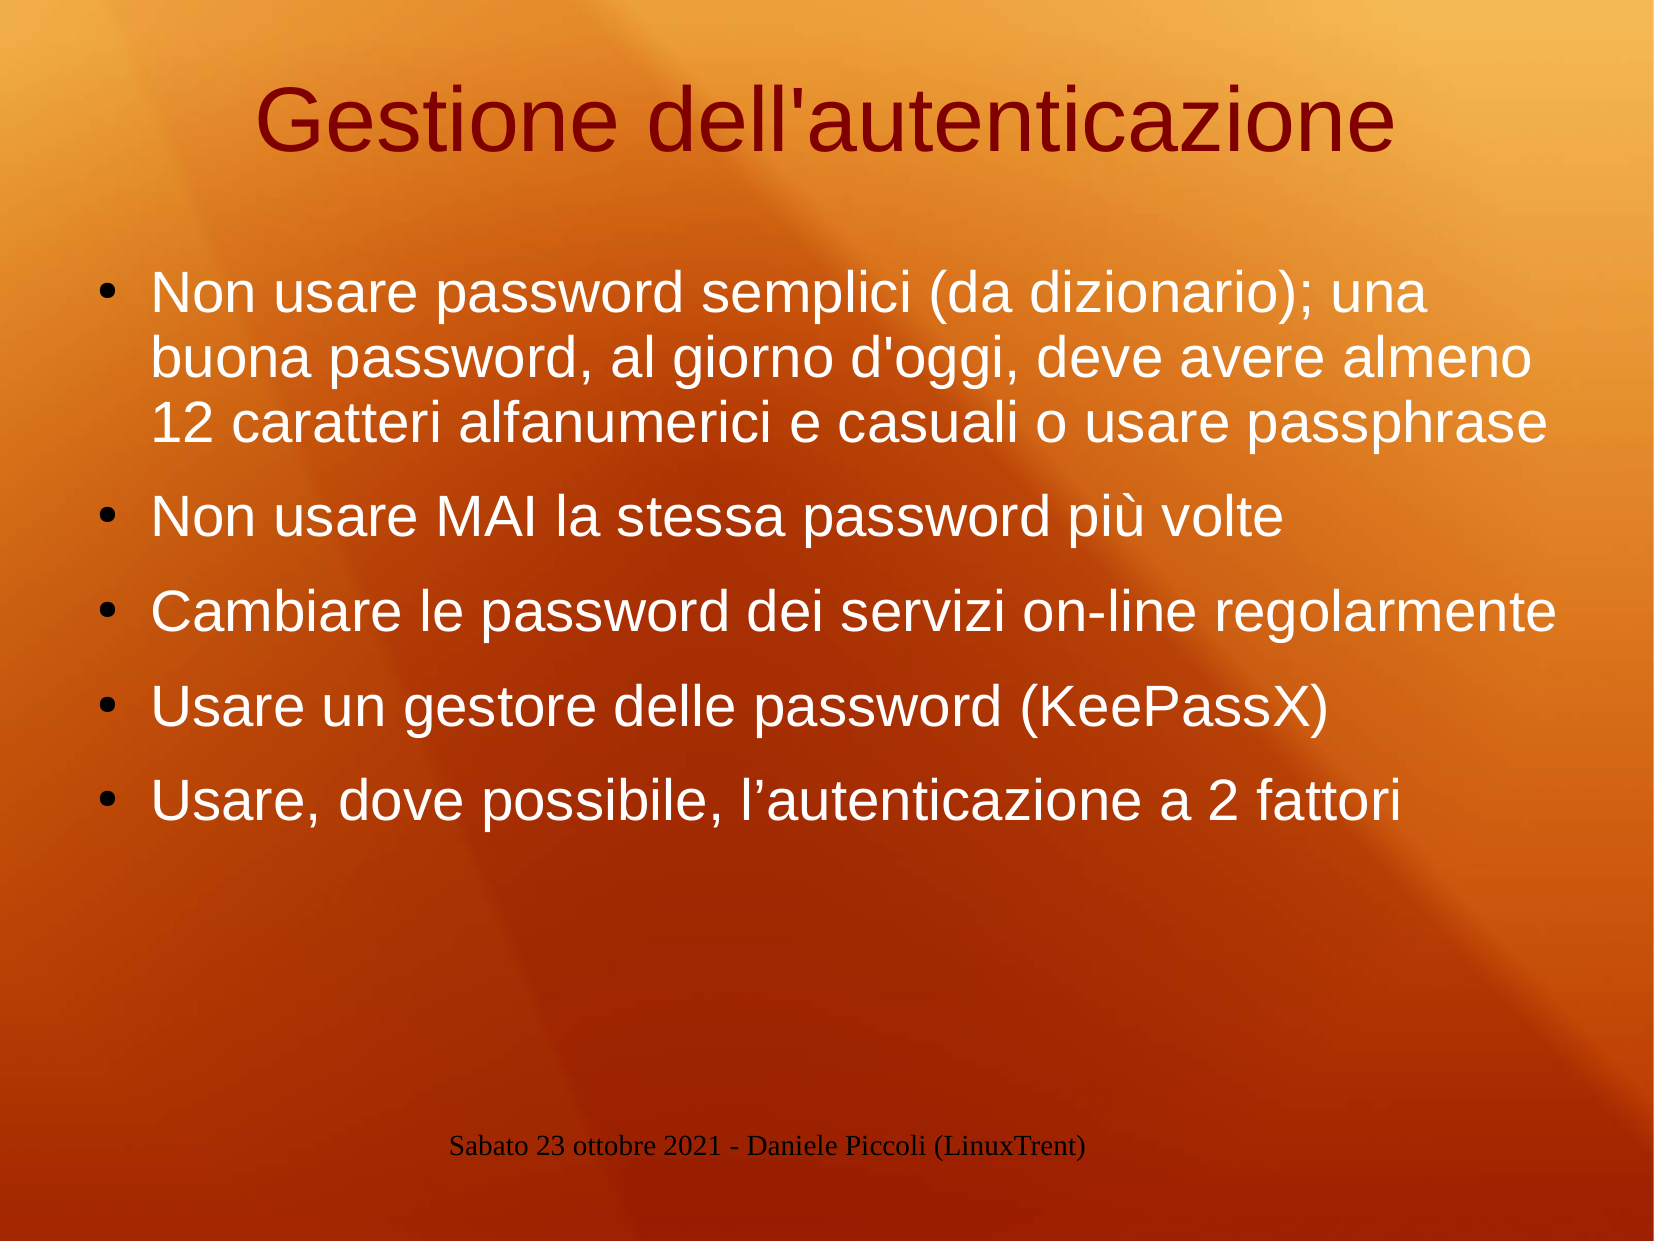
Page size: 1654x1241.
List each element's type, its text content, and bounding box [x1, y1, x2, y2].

list Non usare password semplici (da dizionario); una buona password, al giorno d'oggi, deve avere almeno 12 caratteri alfanumerici e casuali o usare passphrase Non usare MAI la stessa password più volte Cambiare le password dei servizi on-line regolarmente Usare un gestore delle password (KeePassX) Usare, dove possibile, l’autenticazione a 2 fattori [79, 259, 1568, 1054]
title Gestione dell'autenticazione [82, 38, 1571, 201]
picture [0, 0, 1654, 1241]
